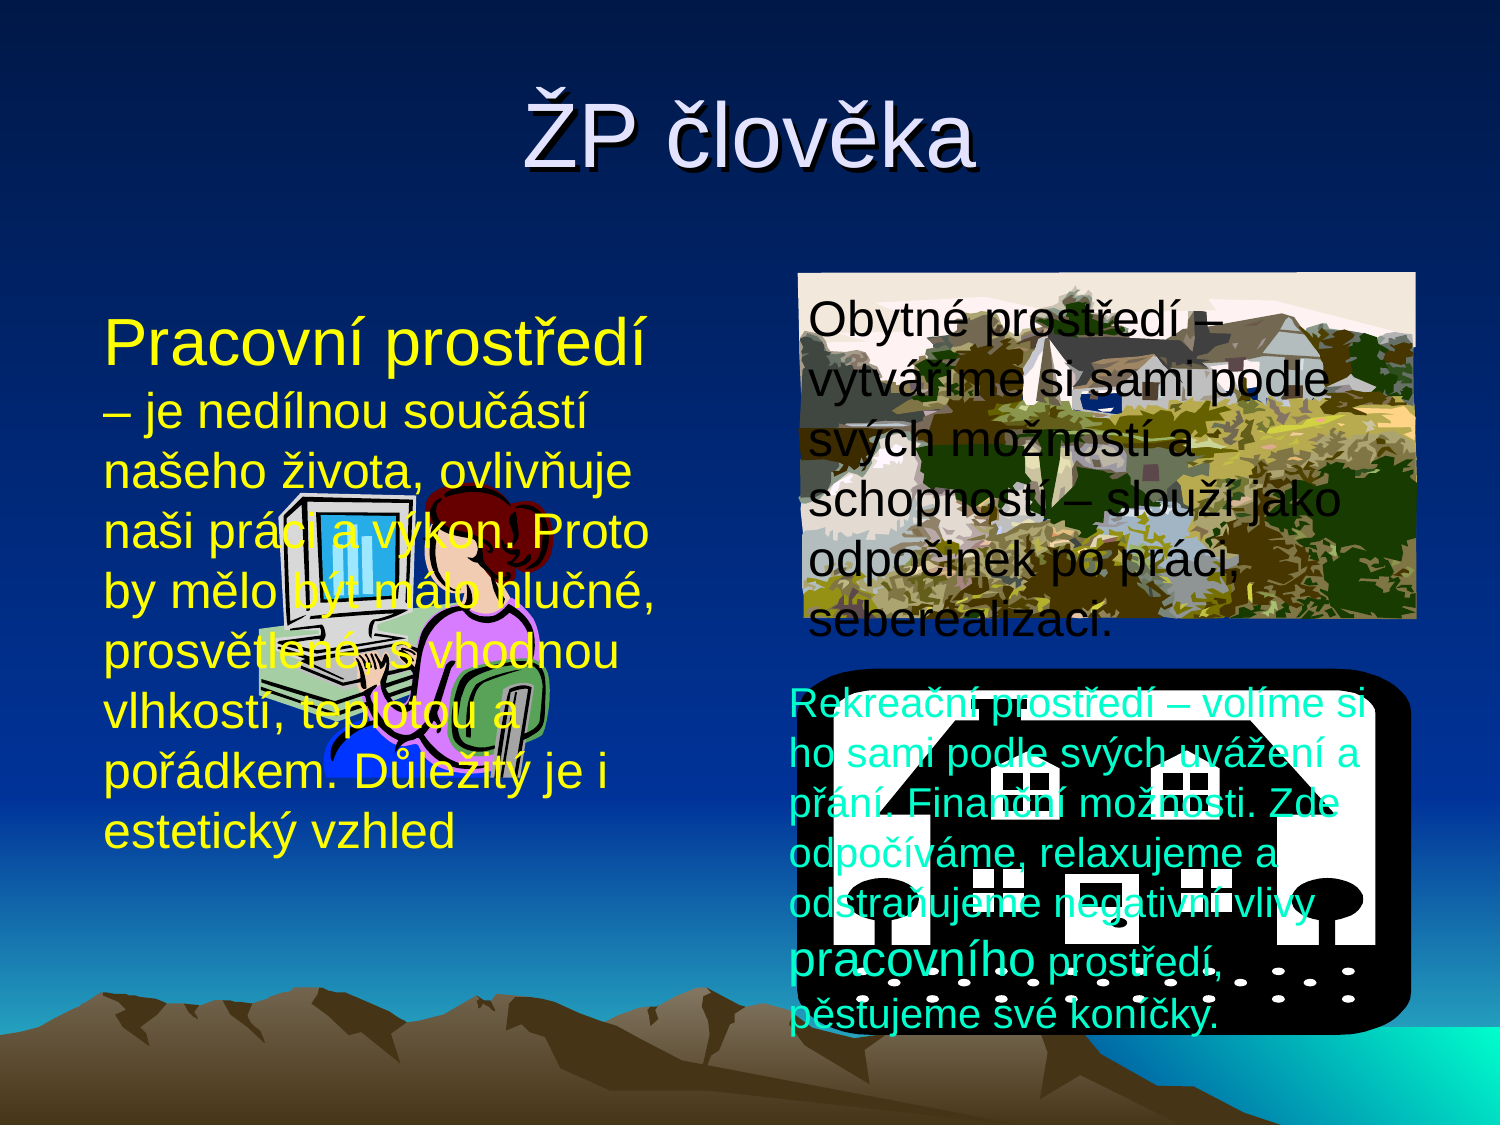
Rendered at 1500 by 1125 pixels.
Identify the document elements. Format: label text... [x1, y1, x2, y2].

title ŽP člověka [75, 37, 1426, 225]
text_box Rekreační prostředí – volíme si ho sami podle svých uvážení a přání. Finanční možnosti. Zde odpočíváme, relaxujeme a odstraňujeme negativní vlivy pracovního prostředí, pěstujeme své koníčky. [773, 668, 1419, 1044]
text_box Pracovní prostředí – je nedílnou součástí našeho života, ovlivňuje naši práci a výkon. Proto by mělo být málo hlučné, prosvětlené, s vhodnou vlhkostí, teplotou a pořádkem. Důležitý je i estetický vzhled [88, 290, 677, 866]
text_box Obytné prostředí – vytváříme si sami podle svých možností a schopností – slouží jako odpočinek po práci, seberealizaci. [793, 278, 1424, 713]
picture [797, 267, 1424, 278]
